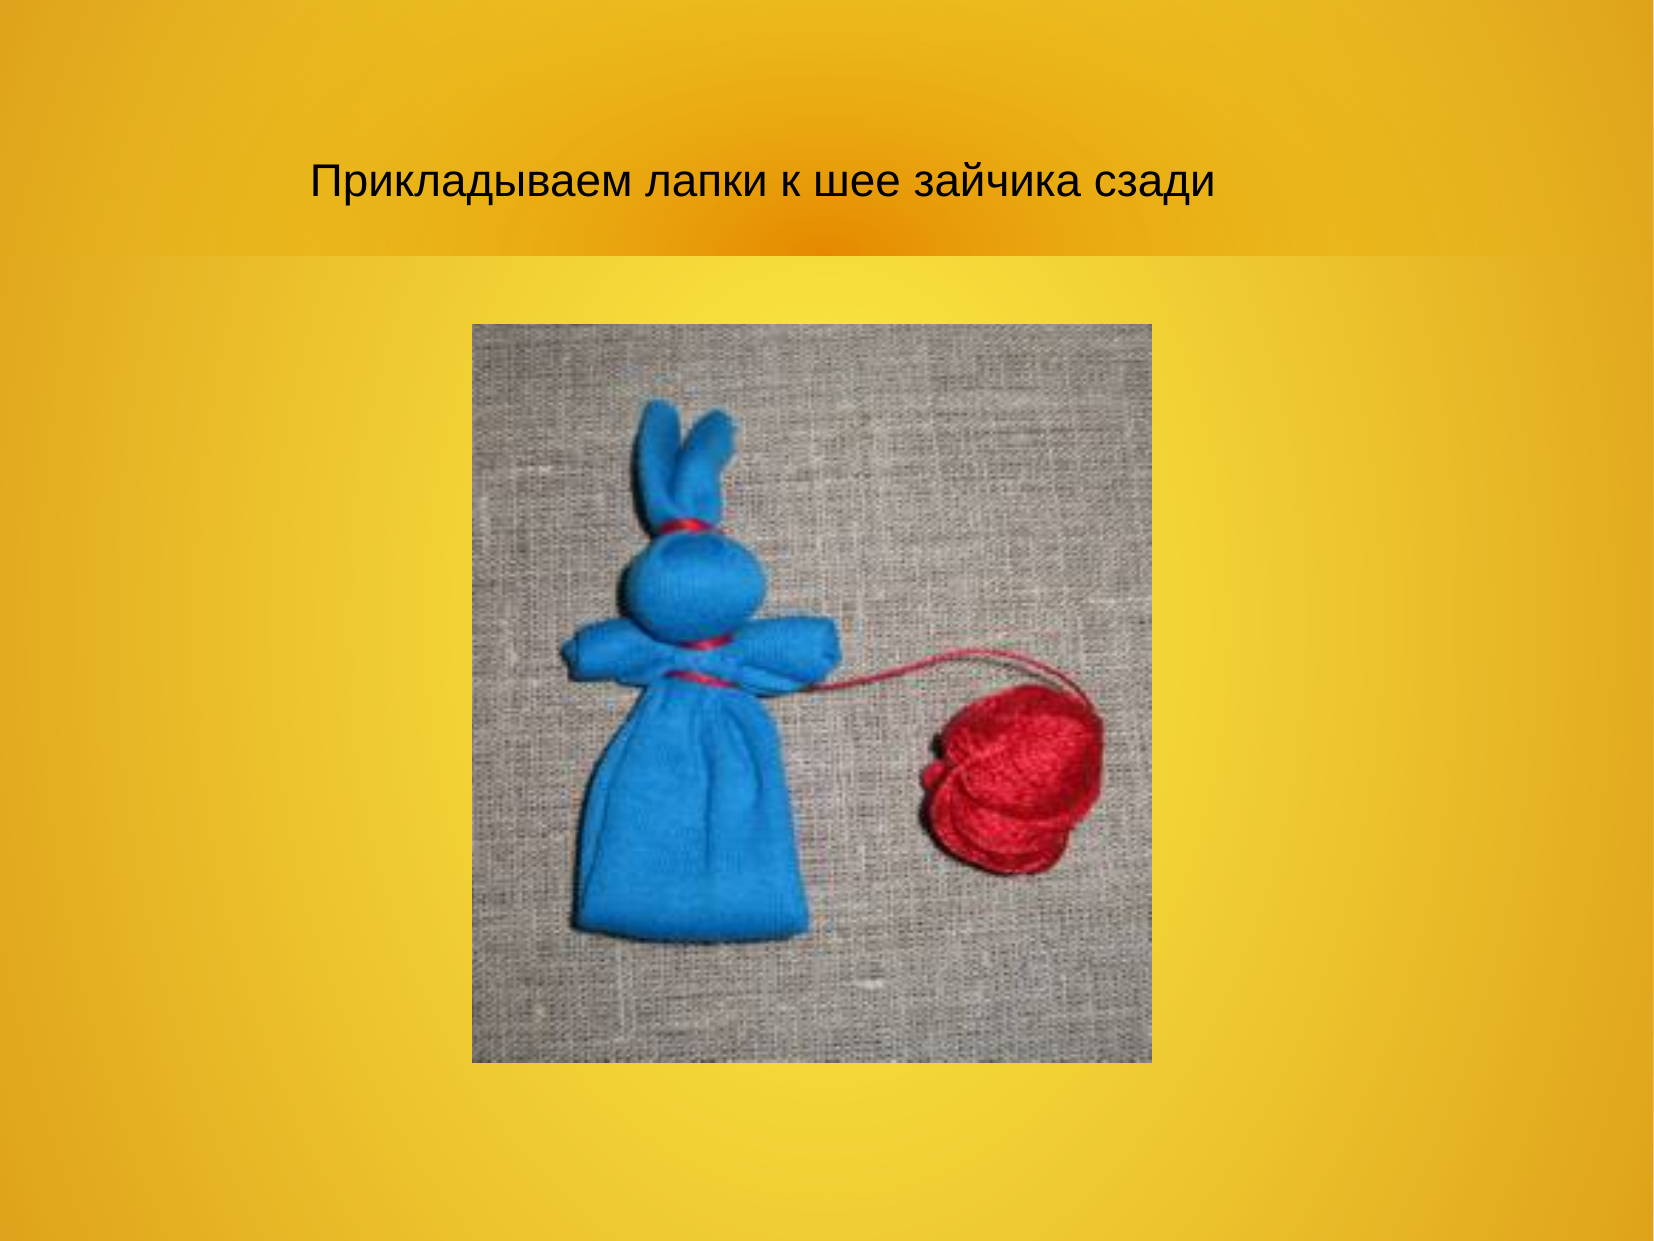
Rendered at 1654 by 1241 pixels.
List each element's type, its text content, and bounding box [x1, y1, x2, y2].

picture [472, 324, 1152, 1063]
text_box Прикладываем лапки к шее зайчика сзади [295, 147, 1536, 214]
